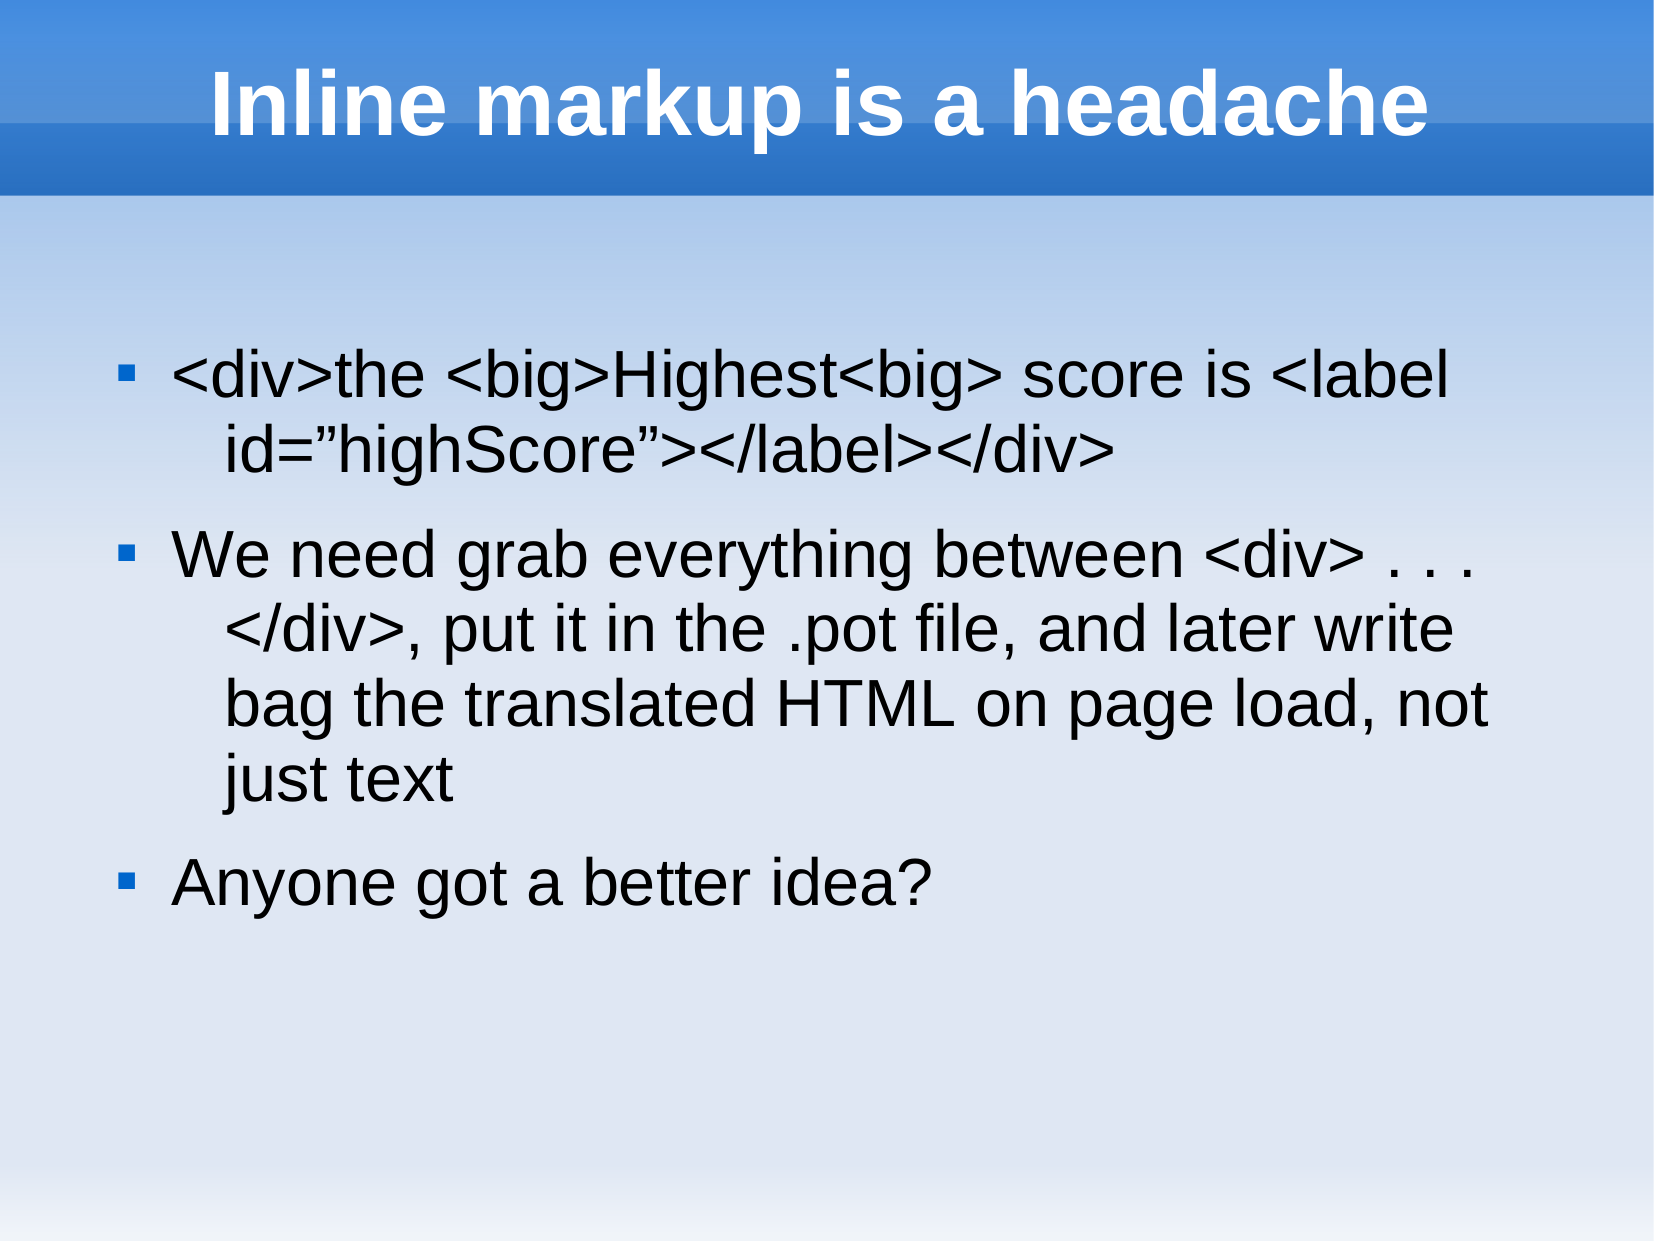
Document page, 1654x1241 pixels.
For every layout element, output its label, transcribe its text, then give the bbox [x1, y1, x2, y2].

title Inline markup is a headache [76, 0, 1565, 208]
picture [0, 0, 1654, 1241]
list <div>the <big>Highest<big> score is <label id=”highScore”></label></div> We need grab everything between <div> . . . </div>, put it in the .pot file, and later write bag the translated HTML on page load, not just text Anyone got a better idea? [82, 337, 1571, 1241]
